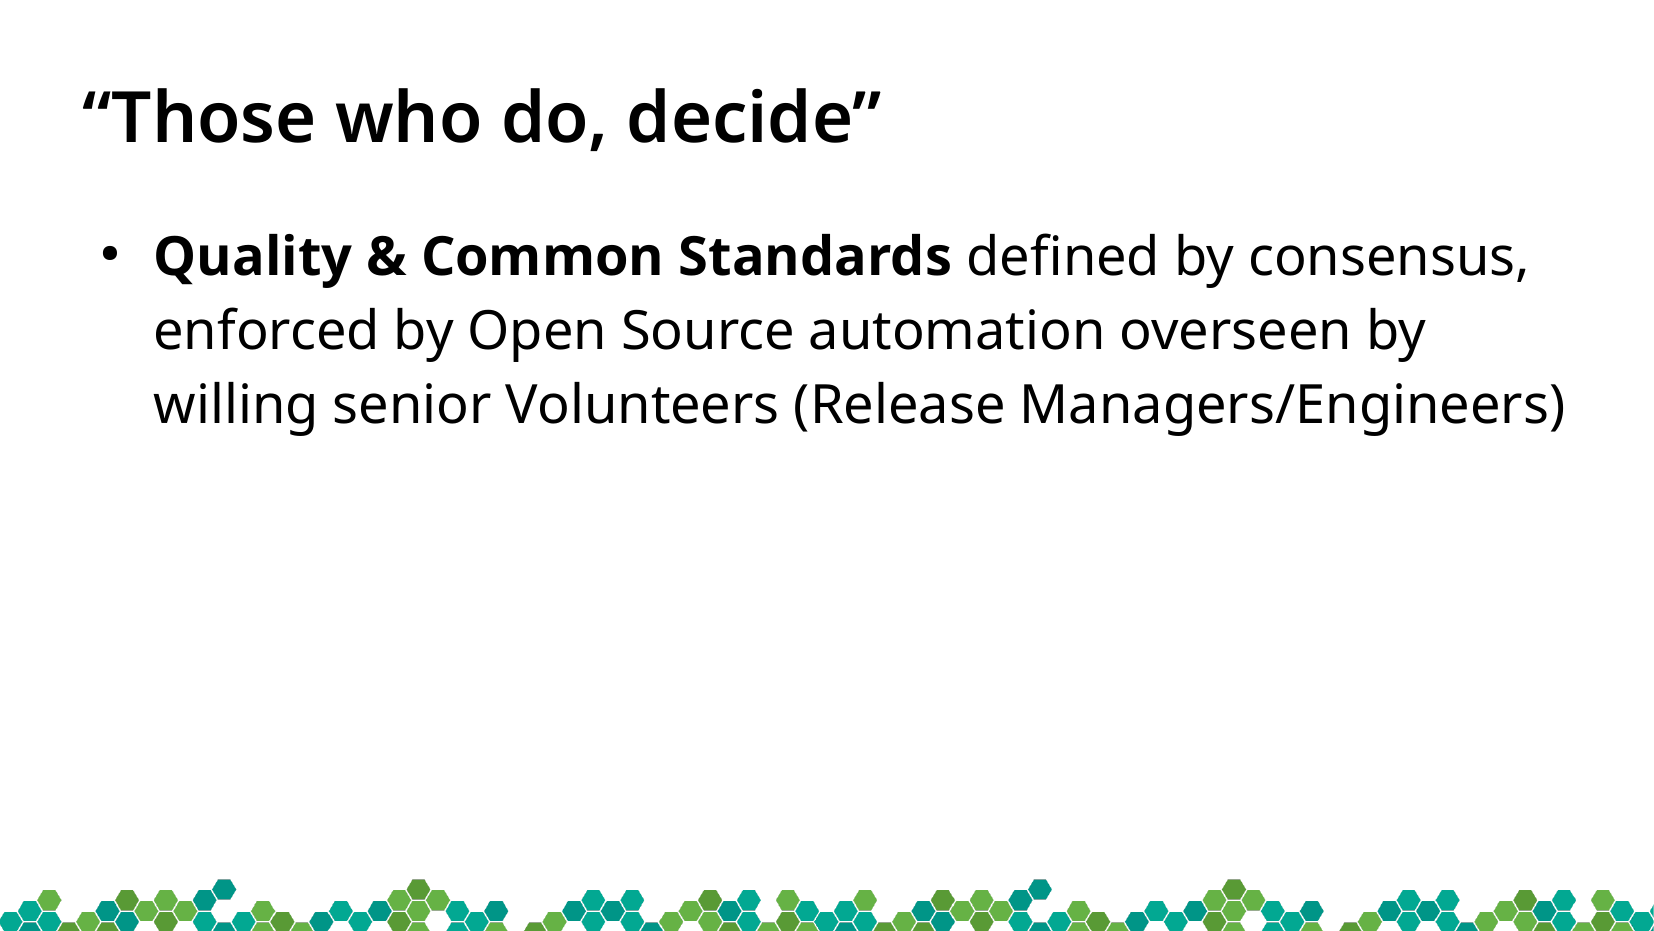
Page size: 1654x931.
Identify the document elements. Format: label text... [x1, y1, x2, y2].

picture [0, 871, 1654, 931]
list Quality & Common Standards defined by consensus, enforced by Open Source automation overseen by willing senior Volunteers (Release Managers/Engineers) [82, 217, 1571, 849]
title “Those who do, decide” [82, 37, 1571, 193]
